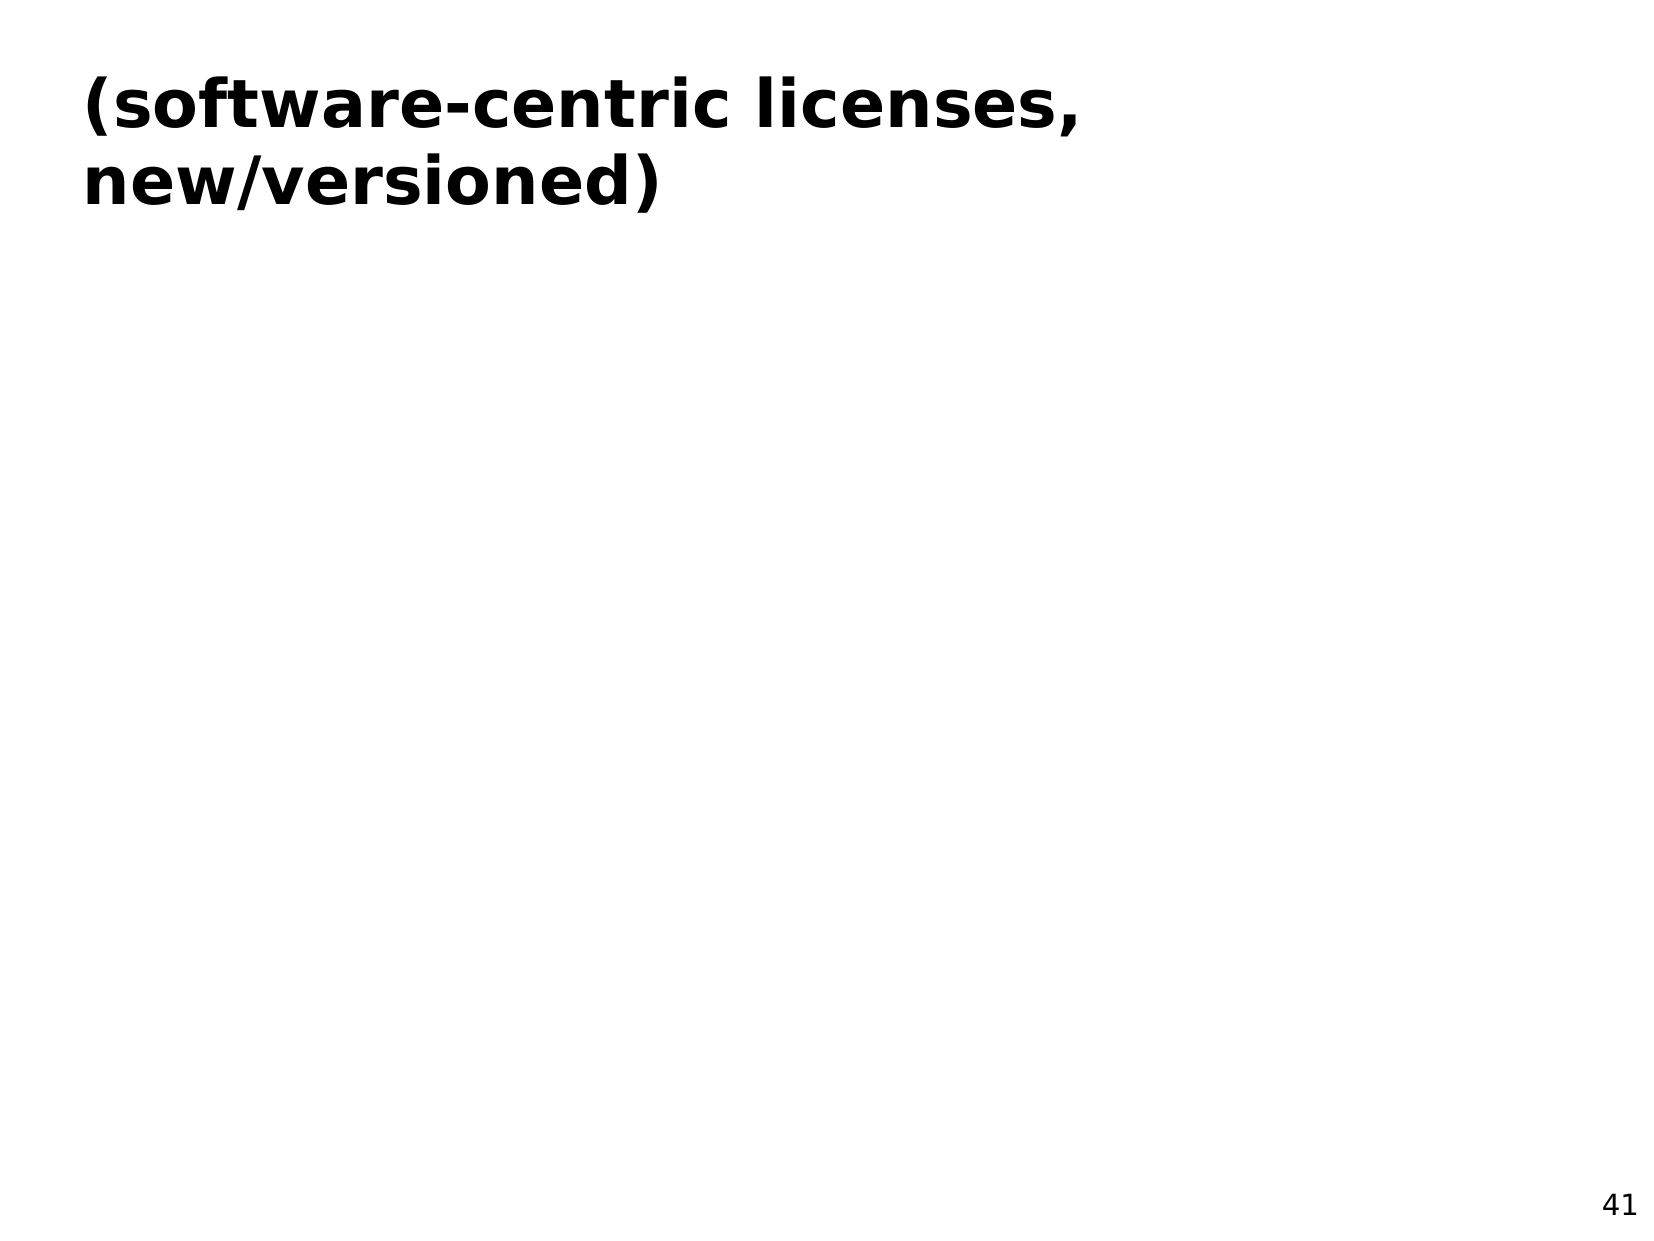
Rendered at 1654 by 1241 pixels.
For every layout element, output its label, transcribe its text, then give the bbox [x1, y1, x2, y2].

list (software-centric licenses, new/versioned) [82, 65, 1571, 1062]
